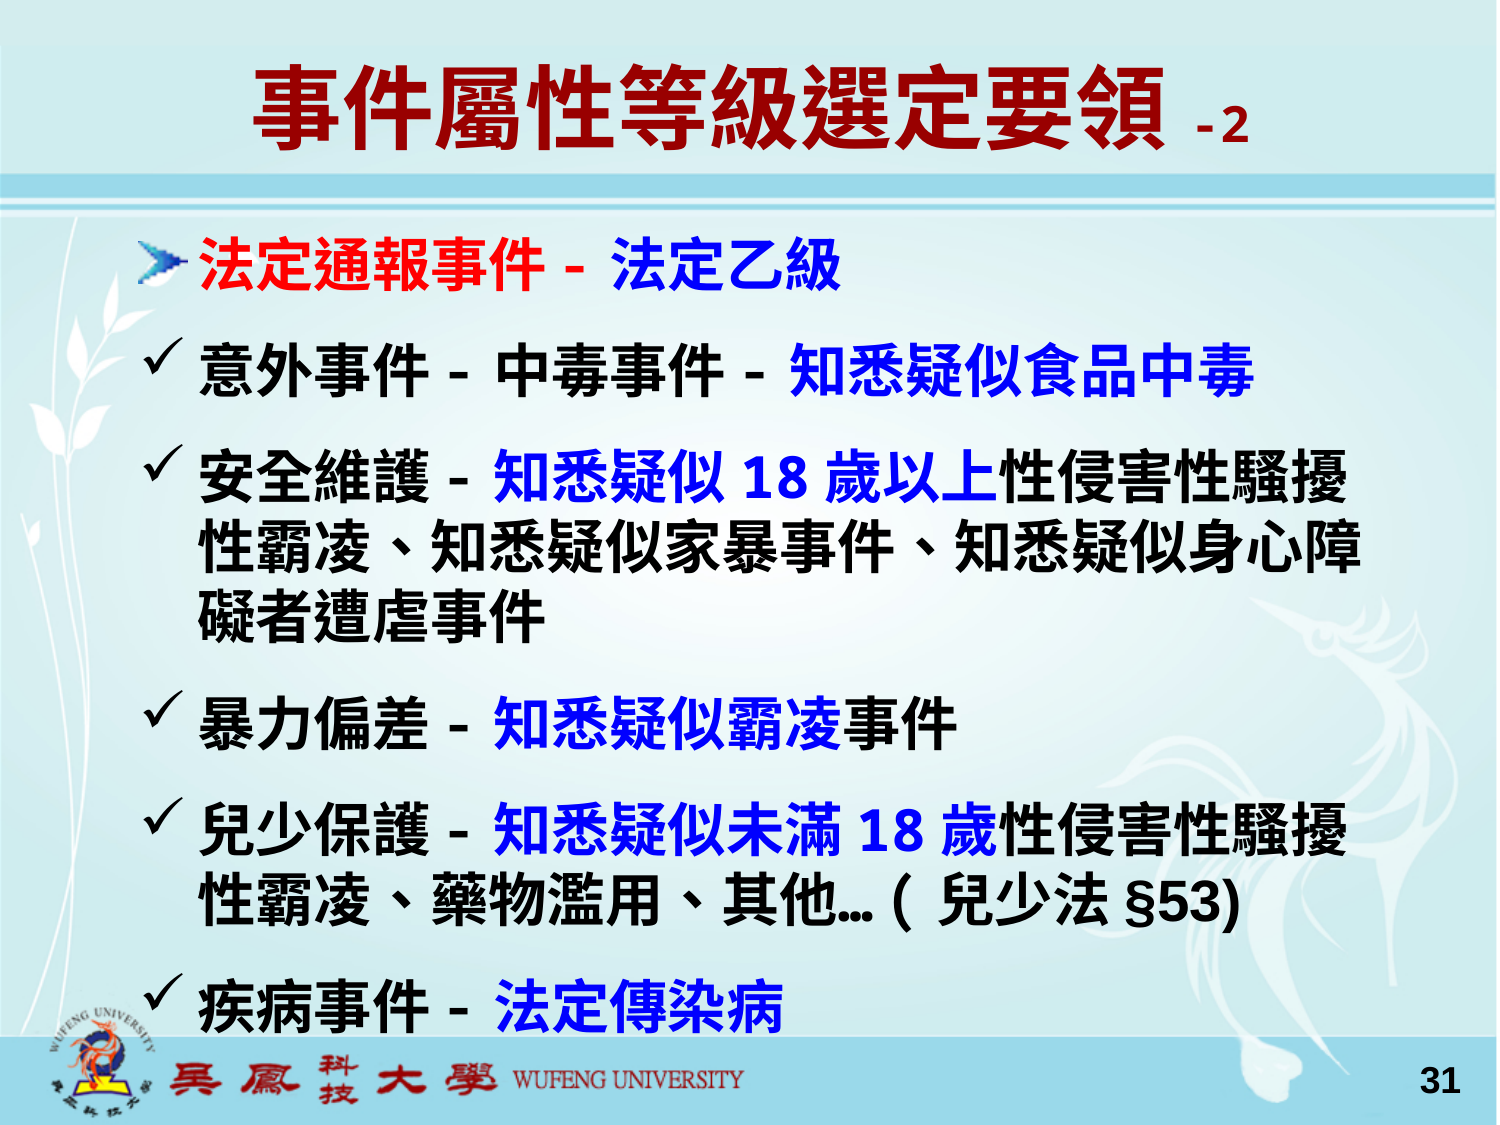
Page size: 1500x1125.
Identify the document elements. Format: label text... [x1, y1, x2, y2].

picture [0, 0, 1500, 1125]
title 事件屬性等級選定要領-2 [112, 0, 1388, 211]
picture [138, 241, 188, 284]
text_box <number> [1126, 1048, 1477, 1125]
text_box 法定通報事件-法定乙級 意外事件-中毒事件-知悉疑似食品中毒 安全維護-知悉疑似18歲以上性侵害性騷擾性霸凌、知悉疑似家暴事件、知悉疑似身心障礙者遭虐事件 暴力偏差-知悉疑似霸凌事件 兒少保護-知悉疑似未滿18歲性侵害性騷擾性霸凌、藥物濫用、其他…(兒少法§53) 疾病事件-法定傳染病 [123, 219, 1388, 1048]
